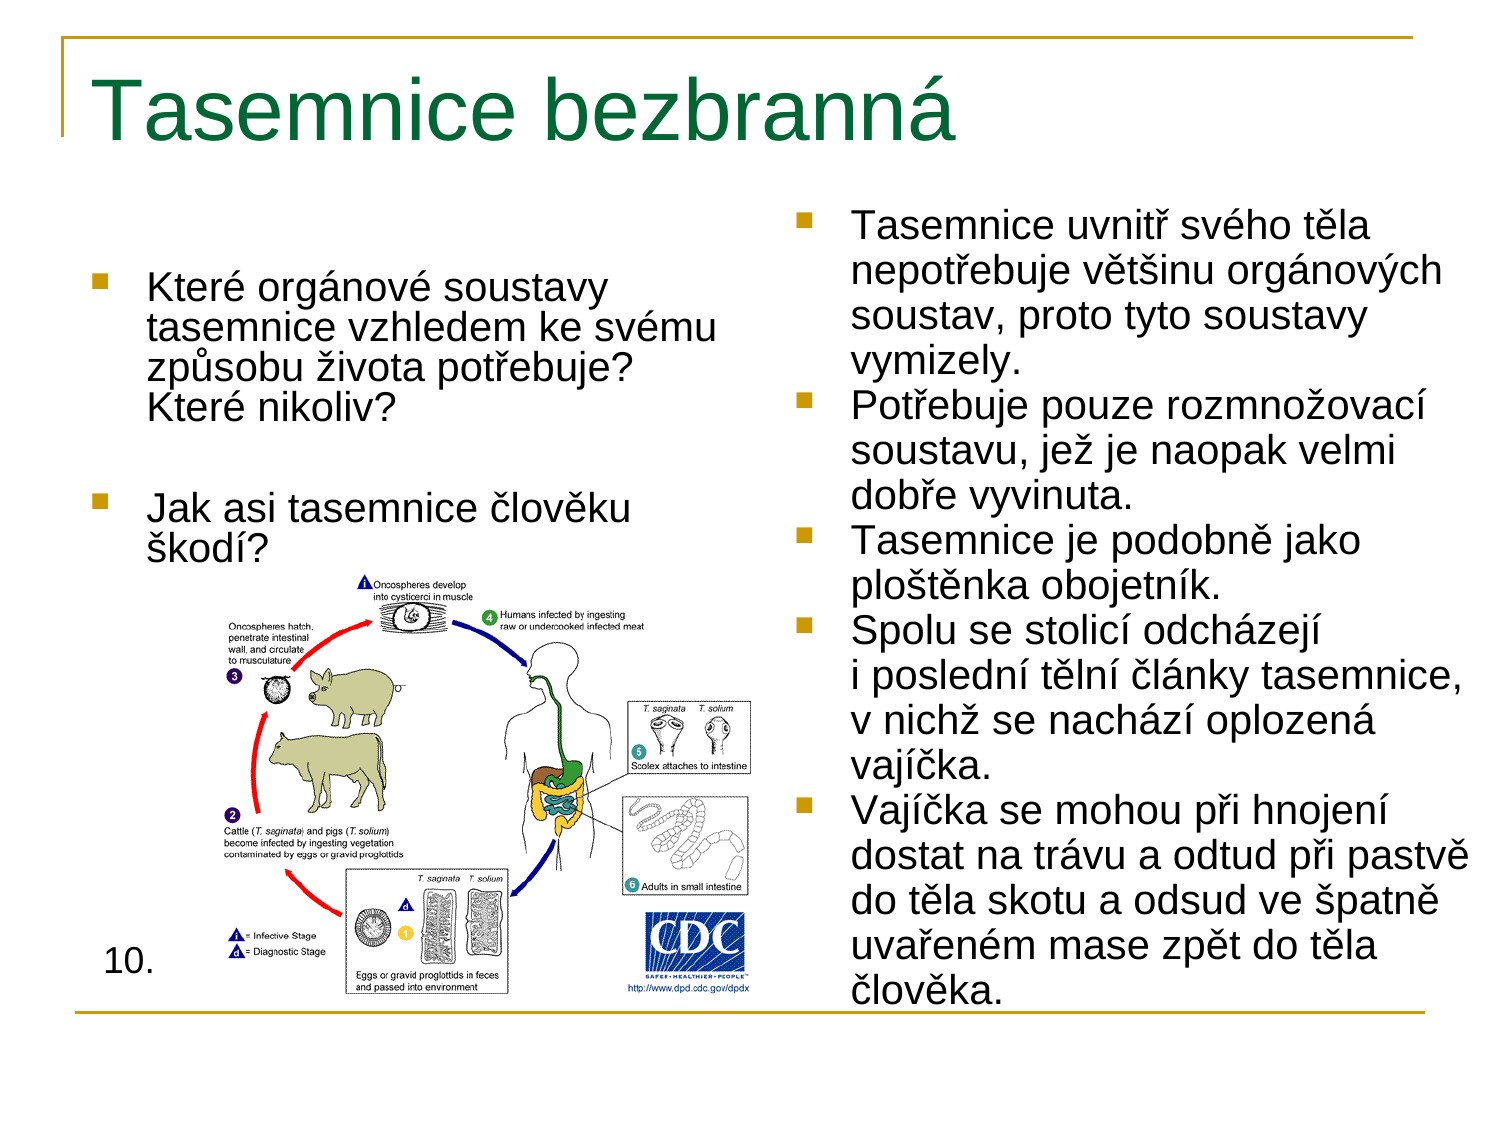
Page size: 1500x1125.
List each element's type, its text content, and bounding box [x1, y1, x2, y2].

picture [218, 574, 751, 994]
list Tasemnice uvnitř svého těla nepotřebuje většinu orgánových soustav, proto tyto soustavy vymizely. Potřebuje pouze rozmnožovací soustavu, jež je naopak velmi dobře vyvinuta. Tasemnice je podobně jako ploštěnka obojetník. Spolu se stolicí odcházejí i poslední tělní články tasemnice, v nichž se nachází oplozená vajíčka. Vajíčka se mohou při hnojení dostat na trávu a odtud při pastvě do těla skotu a odsud ve špatně uvařeném mase zpět do těla člověka. [779, 196, 1500, 1125]
list Které orgánové soustavy tasemnice vzhledem ke svému způsobu života potřebuje? Které nikoliv? Jak asi tasemnice člověku škodí? [75, 262, 738, 1006]
title Tasemnice bezbranná [75, 45, 1426, 233]
text_box 10. [88, 928, 195, 990]
